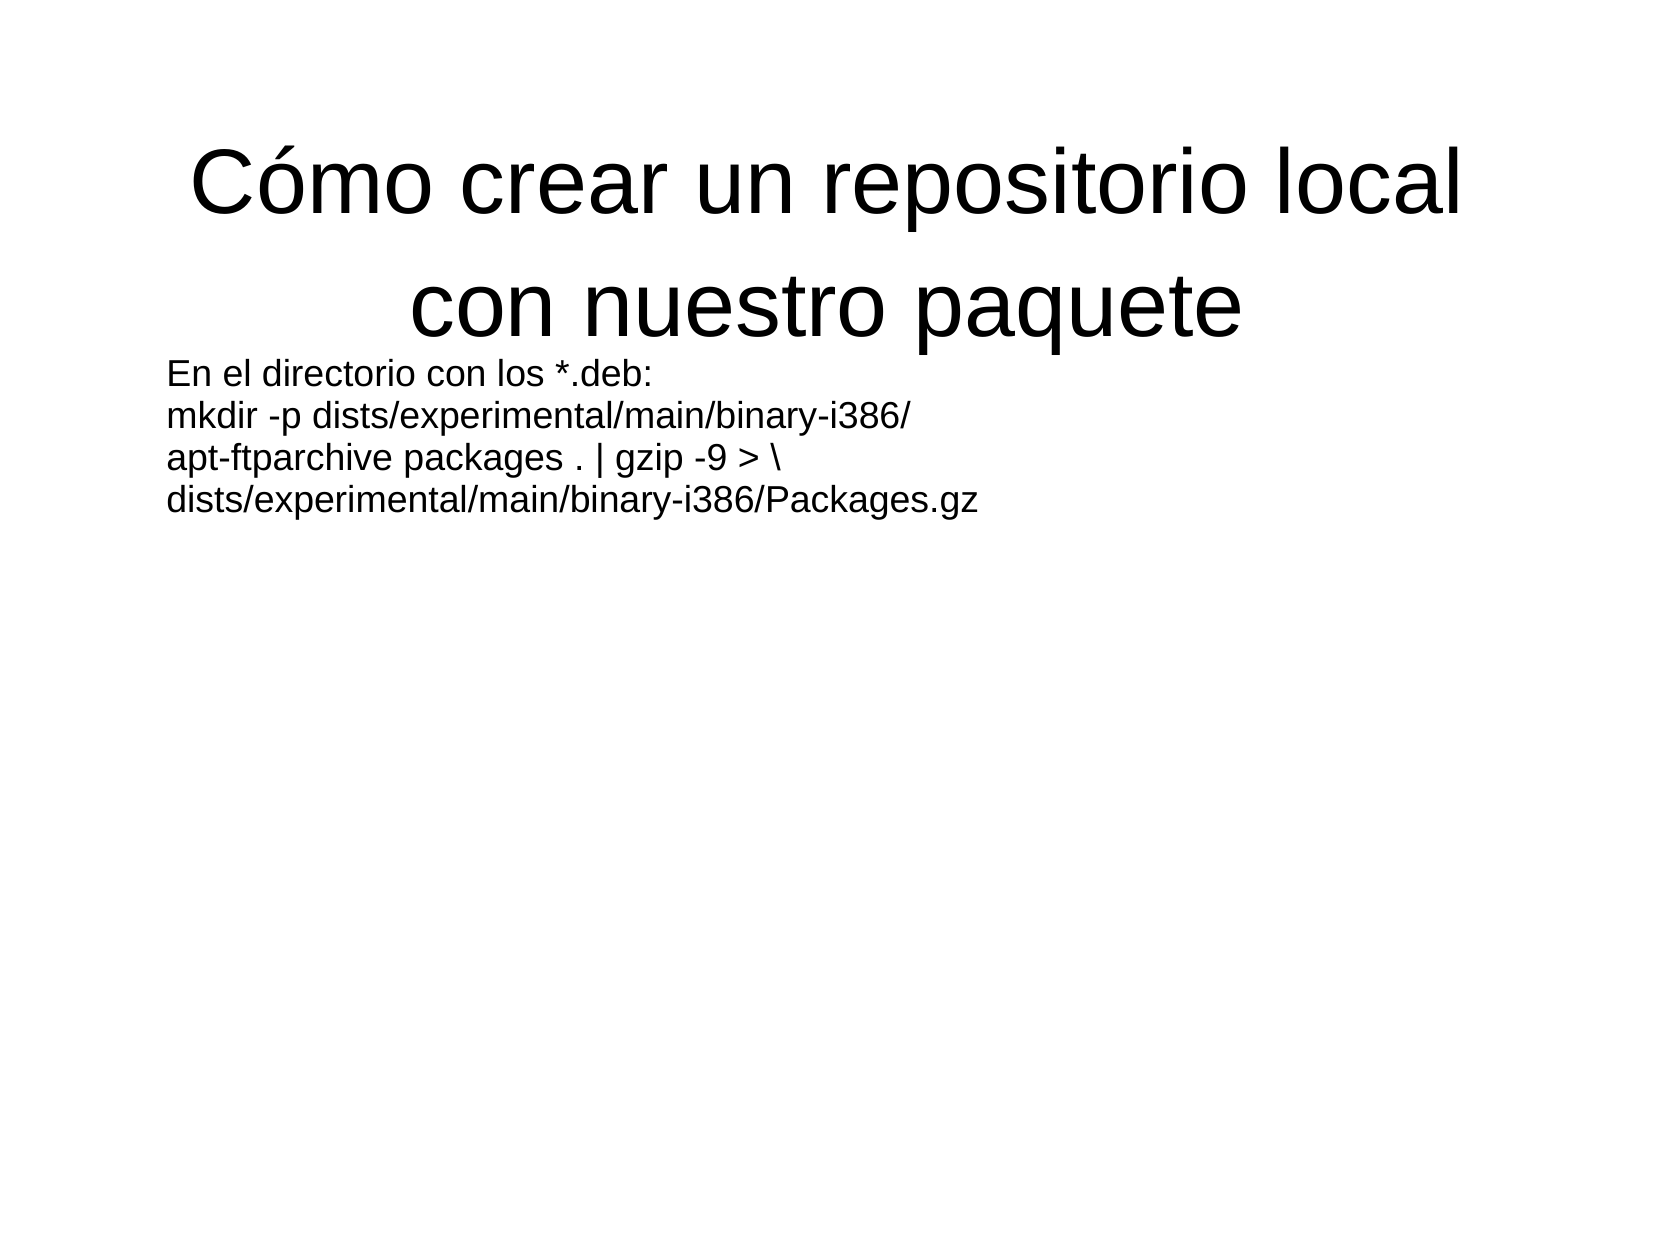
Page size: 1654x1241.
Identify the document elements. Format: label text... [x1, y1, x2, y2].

title Cómo crear un repositorio local con nuestro paquete [121, 102, 1534, 340]
list En el directorio con los *.deb: mkdir -p dists/experimental/main/binary-i386/ apt-ftparchive packages . | gzip -9 > \ dists/experimental/main/binary-i386/Packages.gz [81, 344, 1575, 1127]
